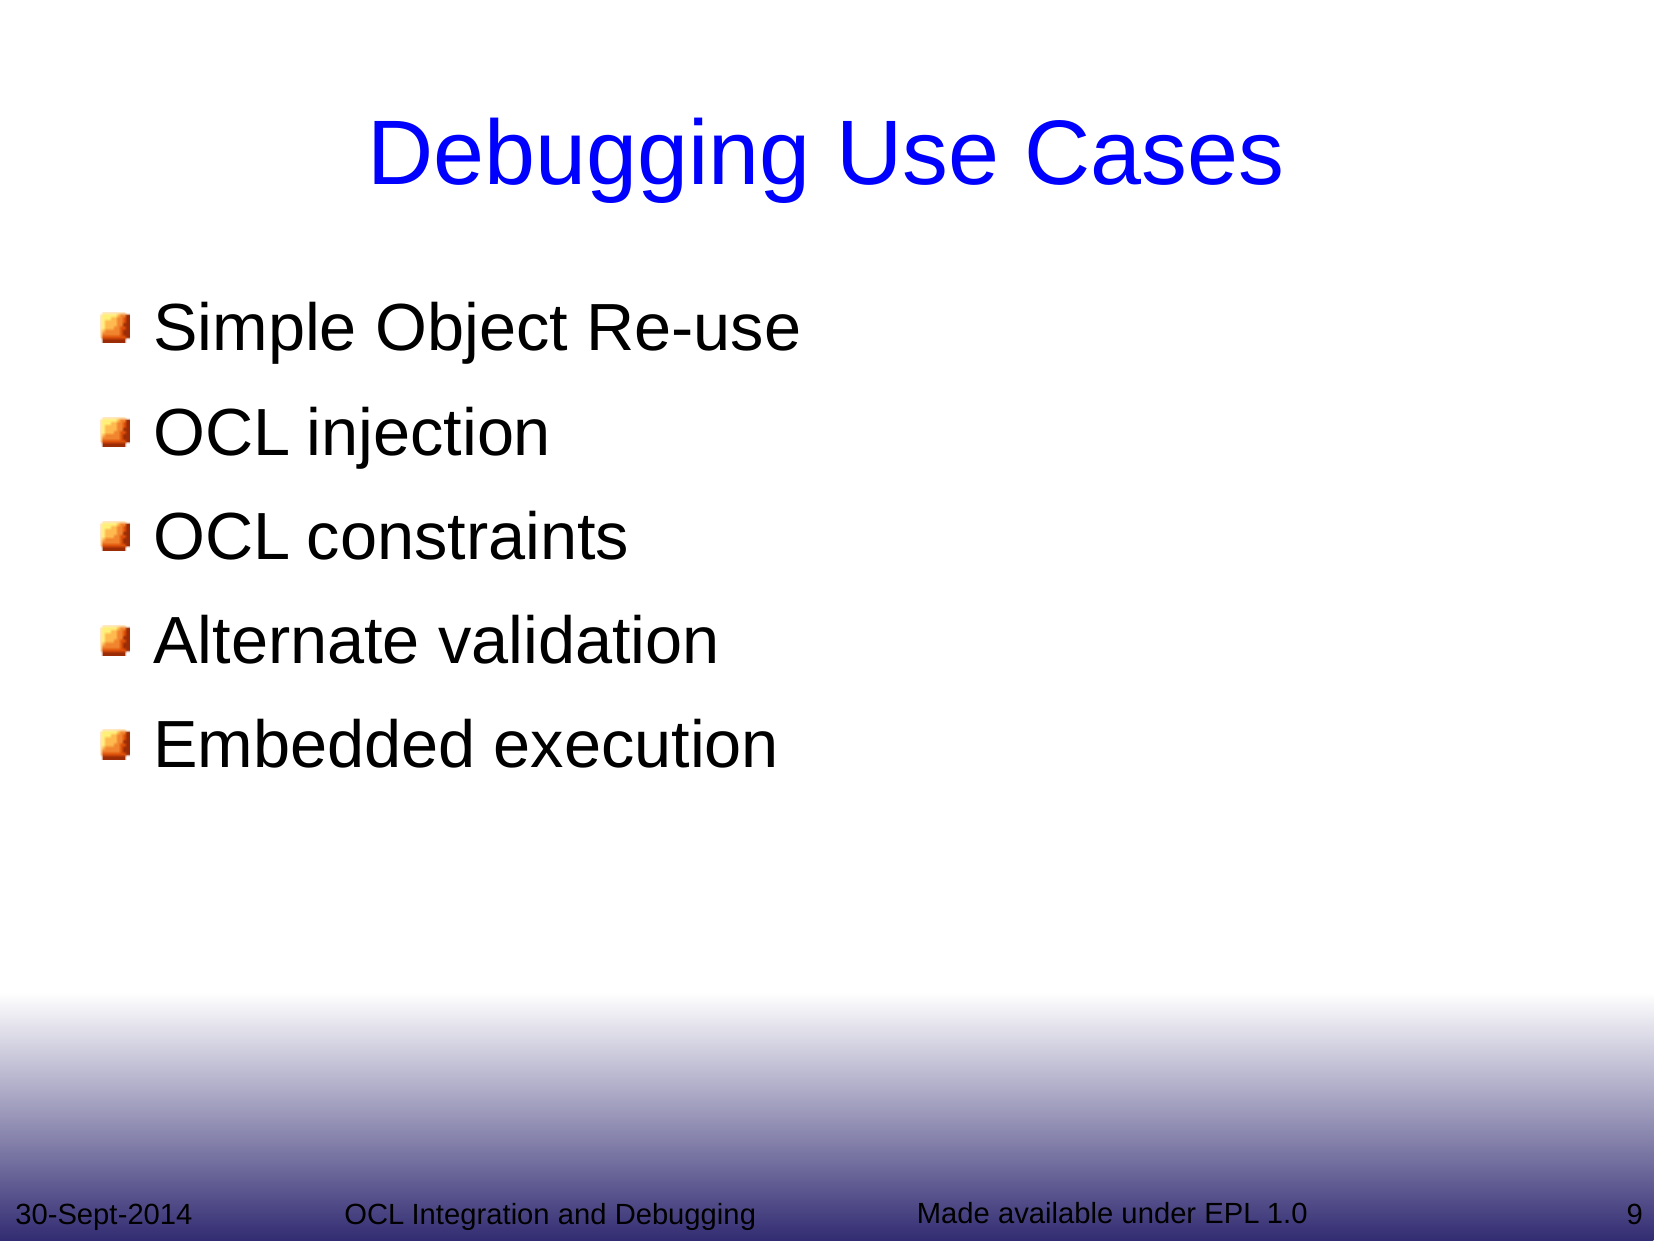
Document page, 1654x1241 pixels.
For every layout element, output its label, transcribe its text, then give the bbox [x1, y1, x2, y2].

title Debugging Use Cases [82, 49, 1571, 257]
list Simple Object Re-use OCL injection OCL constraints Alternate validation Embedded execution [82, 290, 1571, 1109]
